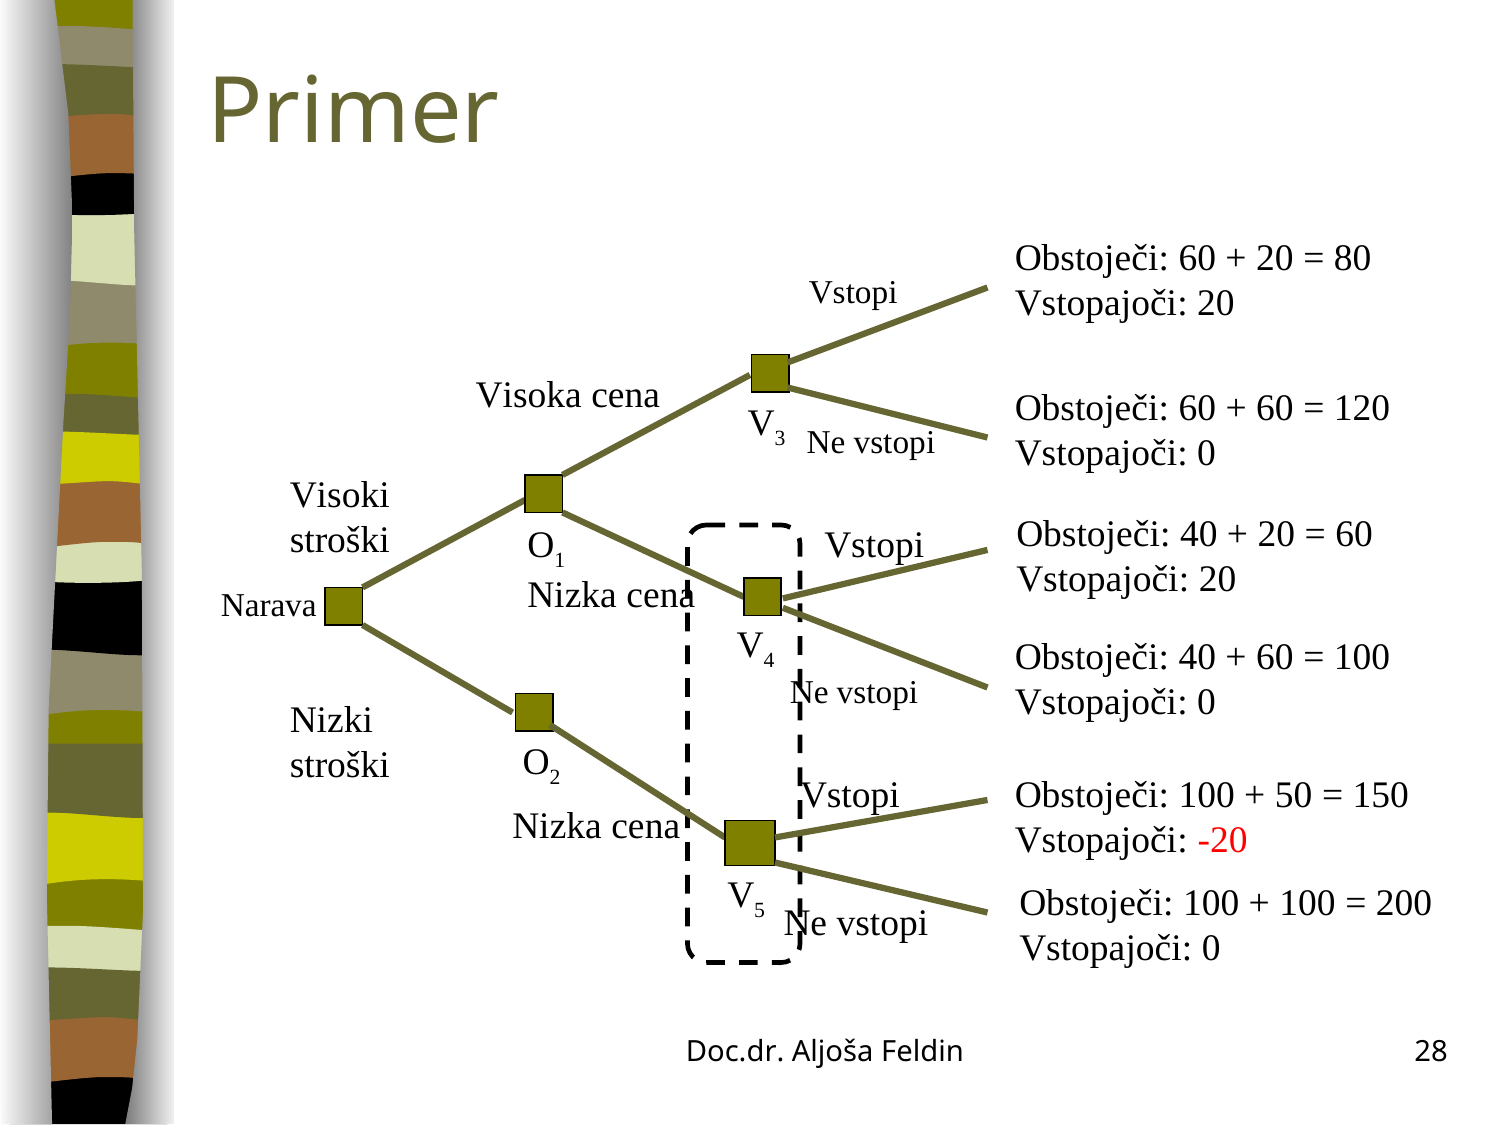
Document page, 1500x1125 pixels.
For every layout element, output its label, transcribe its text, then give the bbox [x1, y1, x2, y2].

text_box [751, 354, 790, 390]
text_box [724, 820, 775, 862]
text_box Vstopi [789, 512, 940, 574]
text_box Vstopi [762, 762, 938, 823]
text_box [338, 587, 363, 625]
text_box Ne vstopi [774, 662, 938, 718]
text_box [524, 474, 563, 512]
text_box Narava [200, 574, 338, 631]
text_box Obstoječi: 100 + 100 = 200 Vstopajoči: 0 [1004, 870, 1476, 976]
text_box Obstoječi: 100 + 50 = 150 Vstopajoči: -20 [999, 762, 1476, 868]
text_box Ne vstopi [768, 890, 982, 952]
text_box O2 [564, 729, 583, 741]
text_box [515, 693, 554, 729]
text_box Nizki stroški [274, 687, 476, 793]
text_box Doc.dr. Aljoša Feldin [587, 1025, 1063, 1101]
text_box [743, 578, 782, 612]
text_box Nizka cena [482, 793, 696, 855]
title Primer [192, 12, 1468, 201]
text_box Obstoječi: 60 + 60 = 120 Vstopajoči: 0 [1000, 374, 1451, 481]
text_box V5 [712, 862, 788, 930]
text_box Nizka cena [512, 562, 738, 623]
text_box <number> [1149, 1025, 1463, 1101]
text_box V3 [732, 390, 821, 458]
text_box Ne vstopi [787, 412, 951, 468]
text_box Obstoječi: 60 + 20 = 80 Vstopajoči: 20 [999, 224, 1413, 331]
text_box O1 [512, 512, 588, 562]
text_box O2 [507, 729, 583, 793]
text_box Visoka cena [450, 362, 676, 423]
text_box Visoki stroški [274, 462, 463, 568]
text_box Vstopi [787, 262, 913, 318]
text_box O1 [572, 512, 588, 520]
text_box V4 [721, 612, 810, 680]
text_box Obstoječi: 40 + 60 = 100 Vstopajoči: 0 [999, 624, 1463, 731]
text_box Obstoječi: 40 + 20 = 60 Vstopajoči: 20 [1001, 501, 1438, 607]
